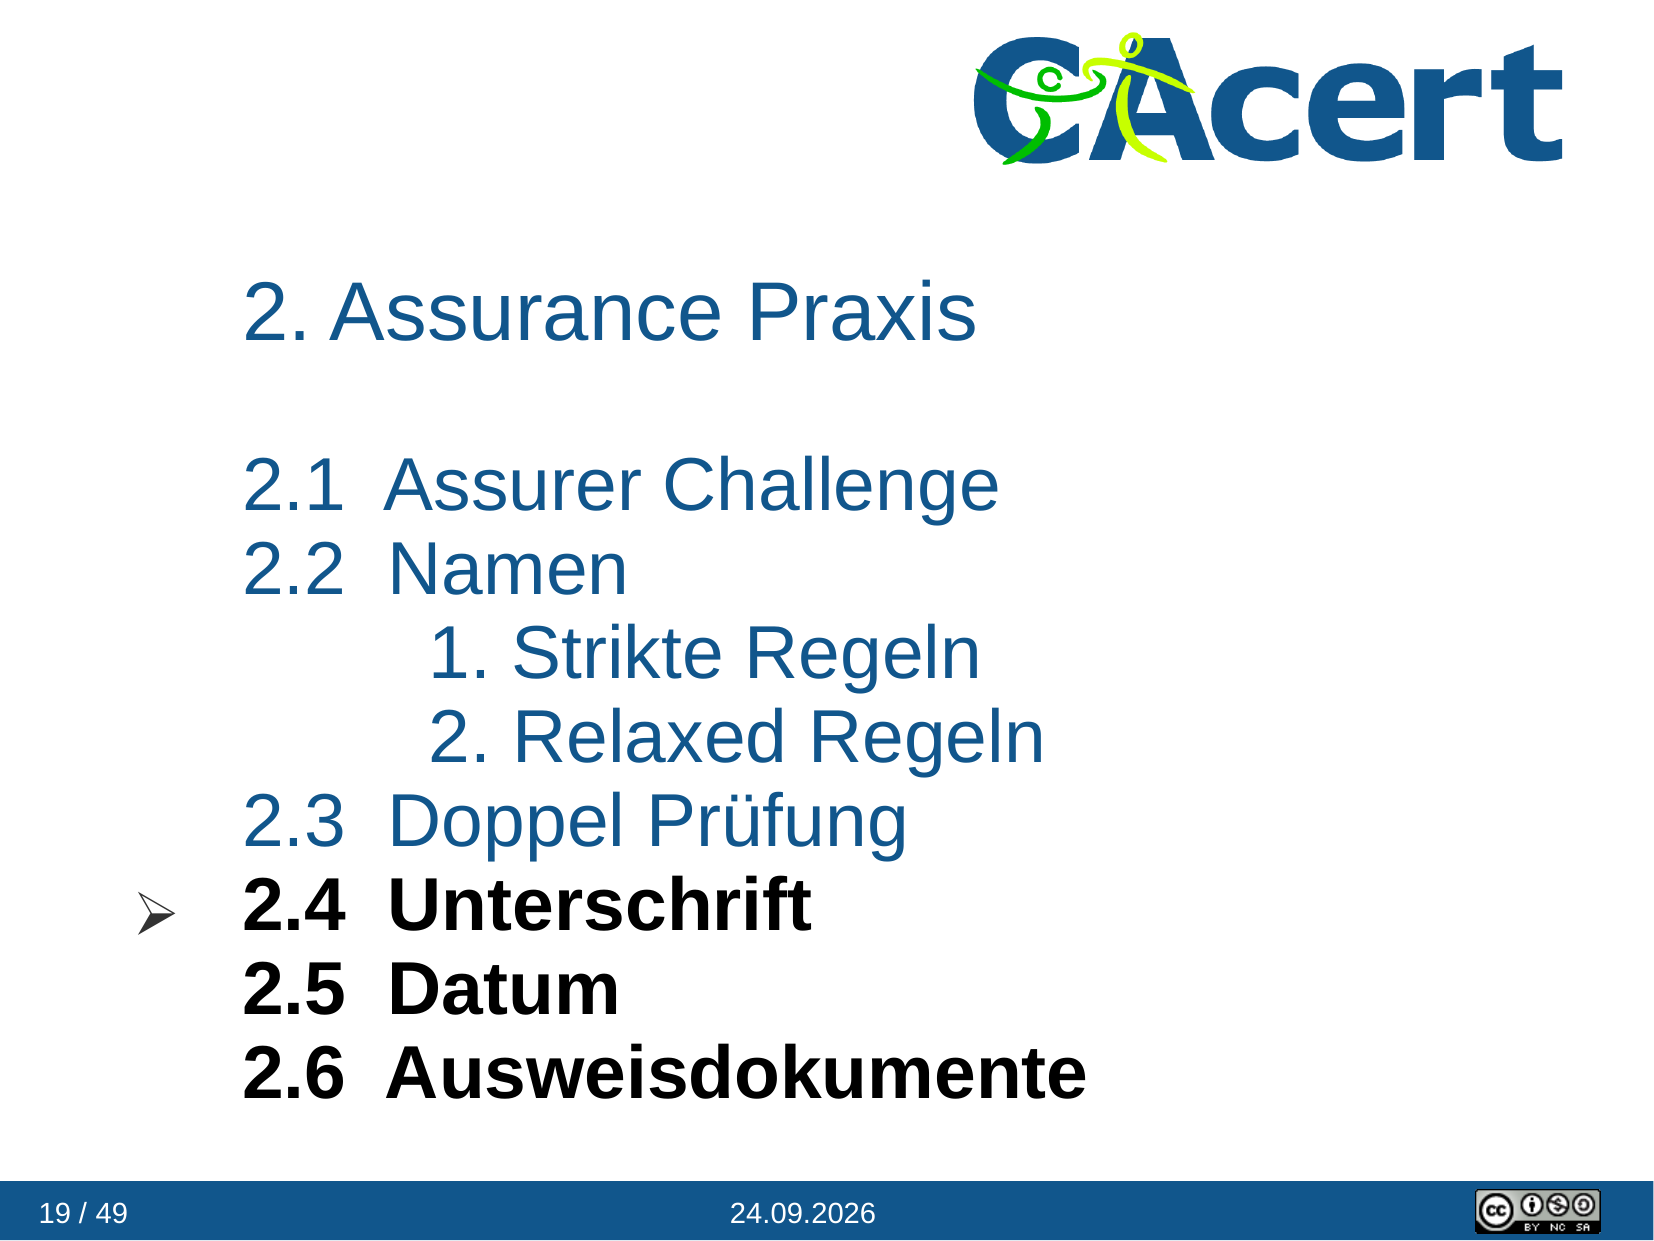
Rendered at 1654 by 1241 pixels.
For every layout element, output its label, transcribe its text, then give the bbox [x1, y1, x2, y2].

picture [1475, 1189, 1601, 1234]
picture [972, 30, 1564, 166]
subtitle 2. Assurance Praxis 2.1 Assurer Challenge 2.2 Namen 1. Strikte Regeln 2. Relaxed Regeln 2.3 Doppel Prüfung 2.4 Unterschrift 2.5 Datum 2.6 Ausweisdokumente [242, 265, 1565, 1115]
text_box [118, 265, 237, 971]
